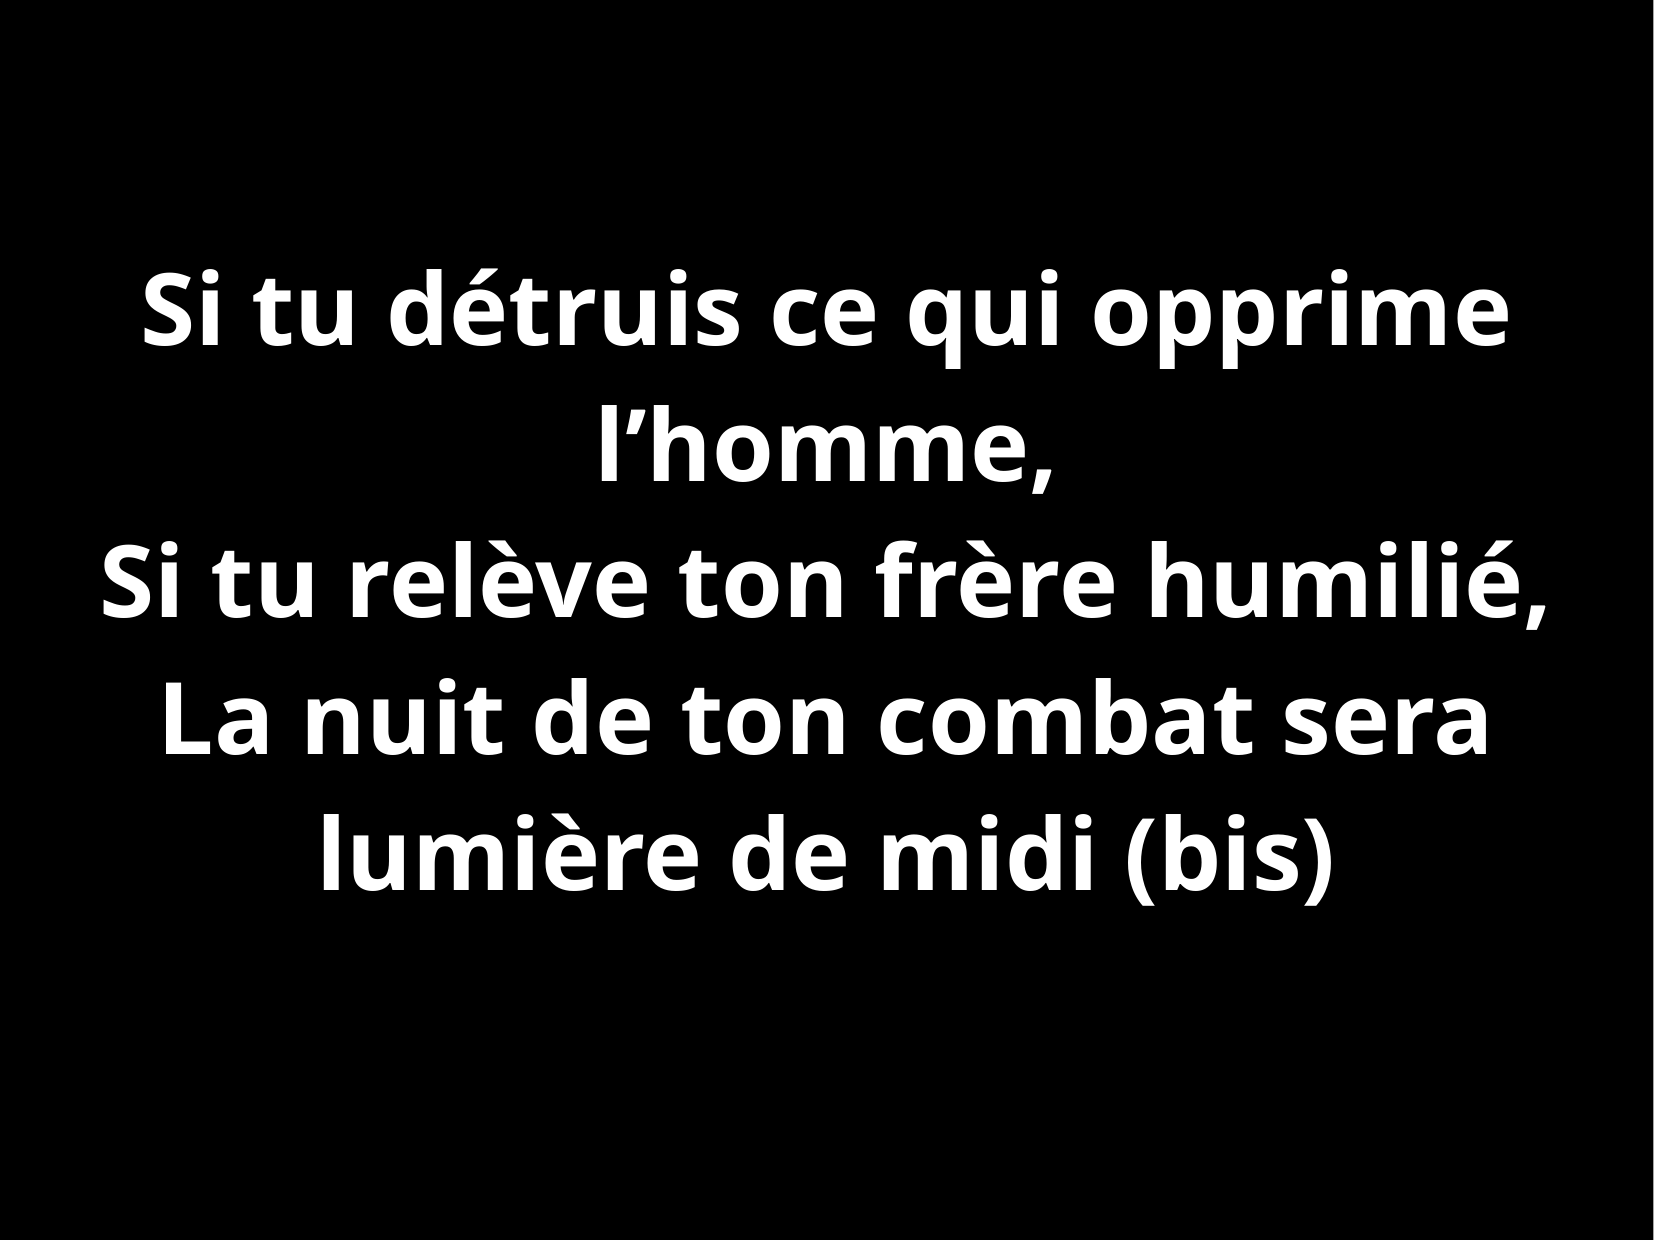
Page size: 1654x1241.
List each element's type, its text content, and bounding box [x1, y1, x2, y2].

subtitle Si tu détruis ce qui opprime l’homme, Si tu relève ton frère humilié, La nuit de ton combat sera lumière de midi (bis) [82, 49, 1571, 1109]
